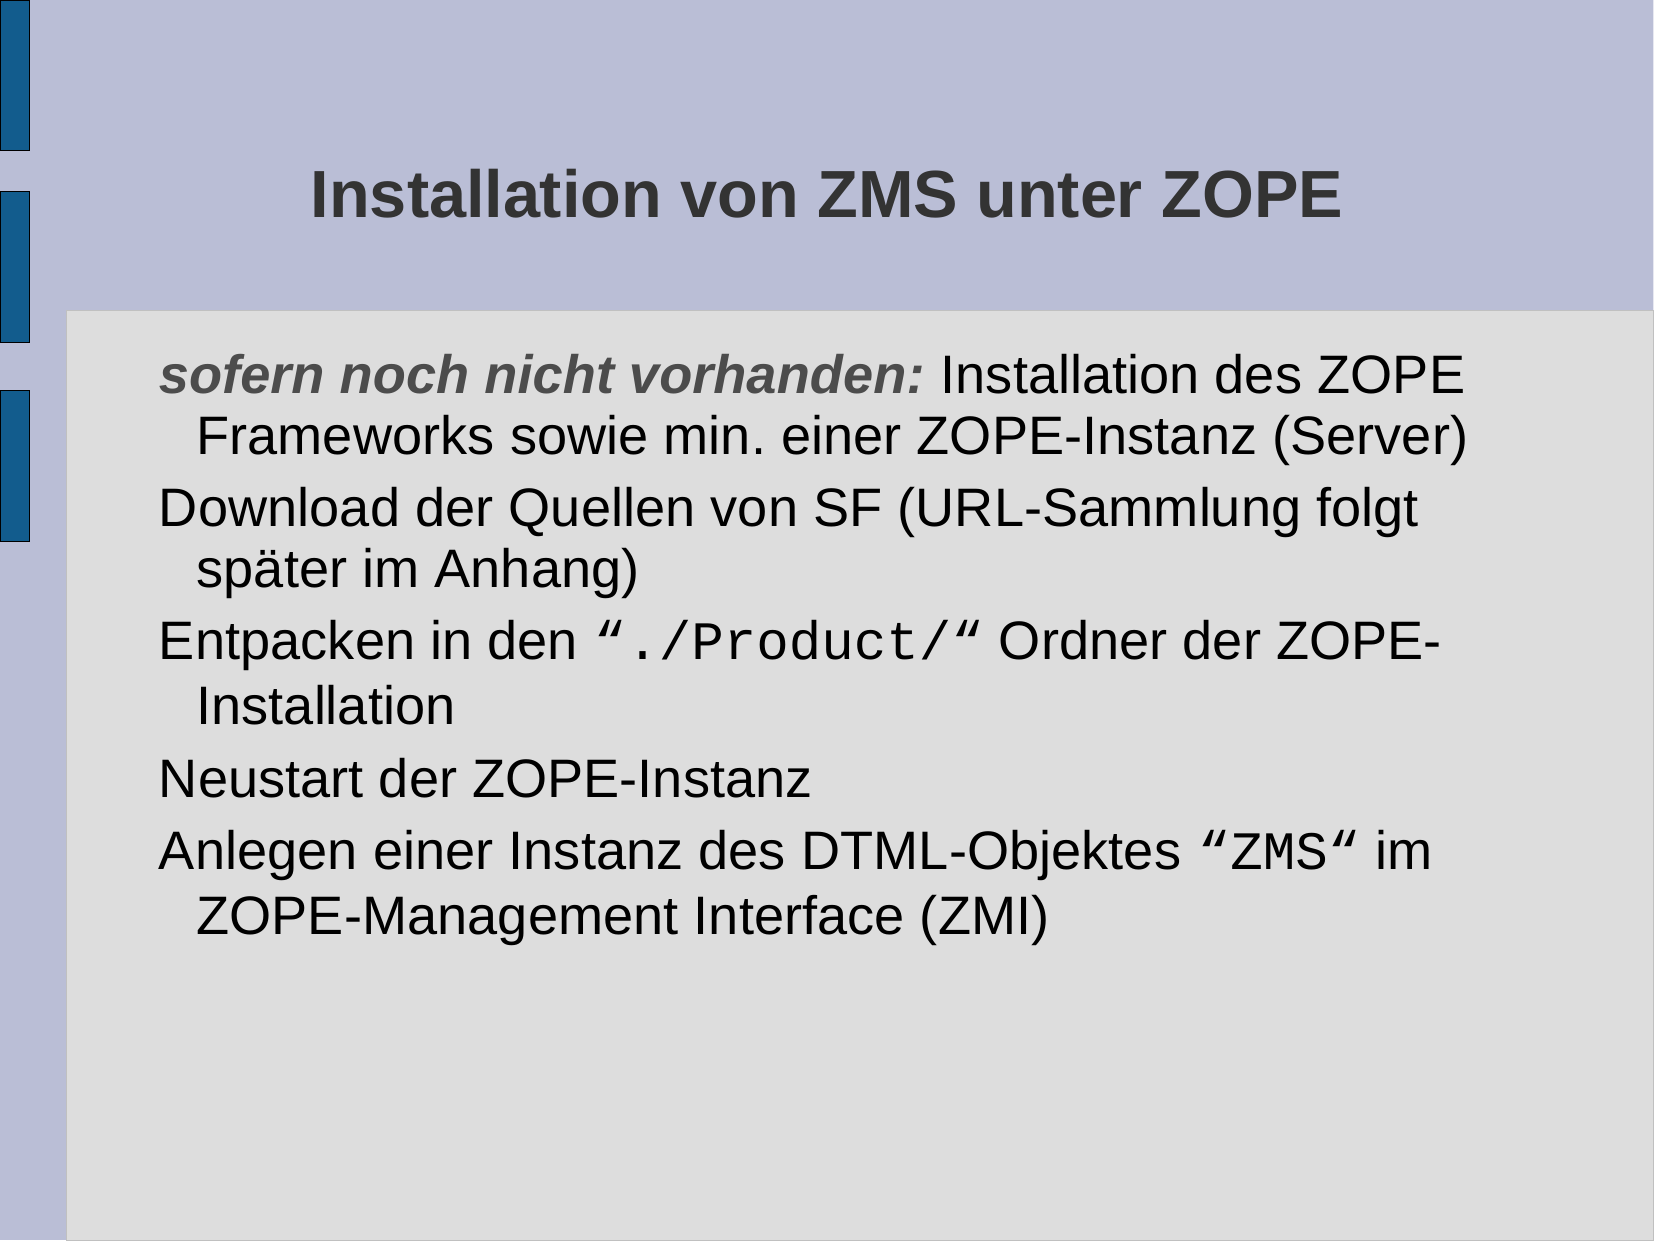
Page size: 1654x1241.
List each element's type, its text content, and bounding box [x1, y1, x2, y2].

list sofern noch nicht vorhanden: Installation des ZOPE Frameworks sowie min. einer ZOPE-Instanz (Server) Download der Quellen von SF (URL-Sammlung folgt später im Anhang) Entpacken in den “./Product/“ Ordner der ZOPE-Installation Neustart der ZOPE-Instanz Anlegen einer Instanz des DTML-Objektes “ZMS“ im ZOPE-Management Interface (ZMI) [121, 344, 1534, 1127]
title Installation von ZMS unter ZOPE [121, 91, 1534, 299]
